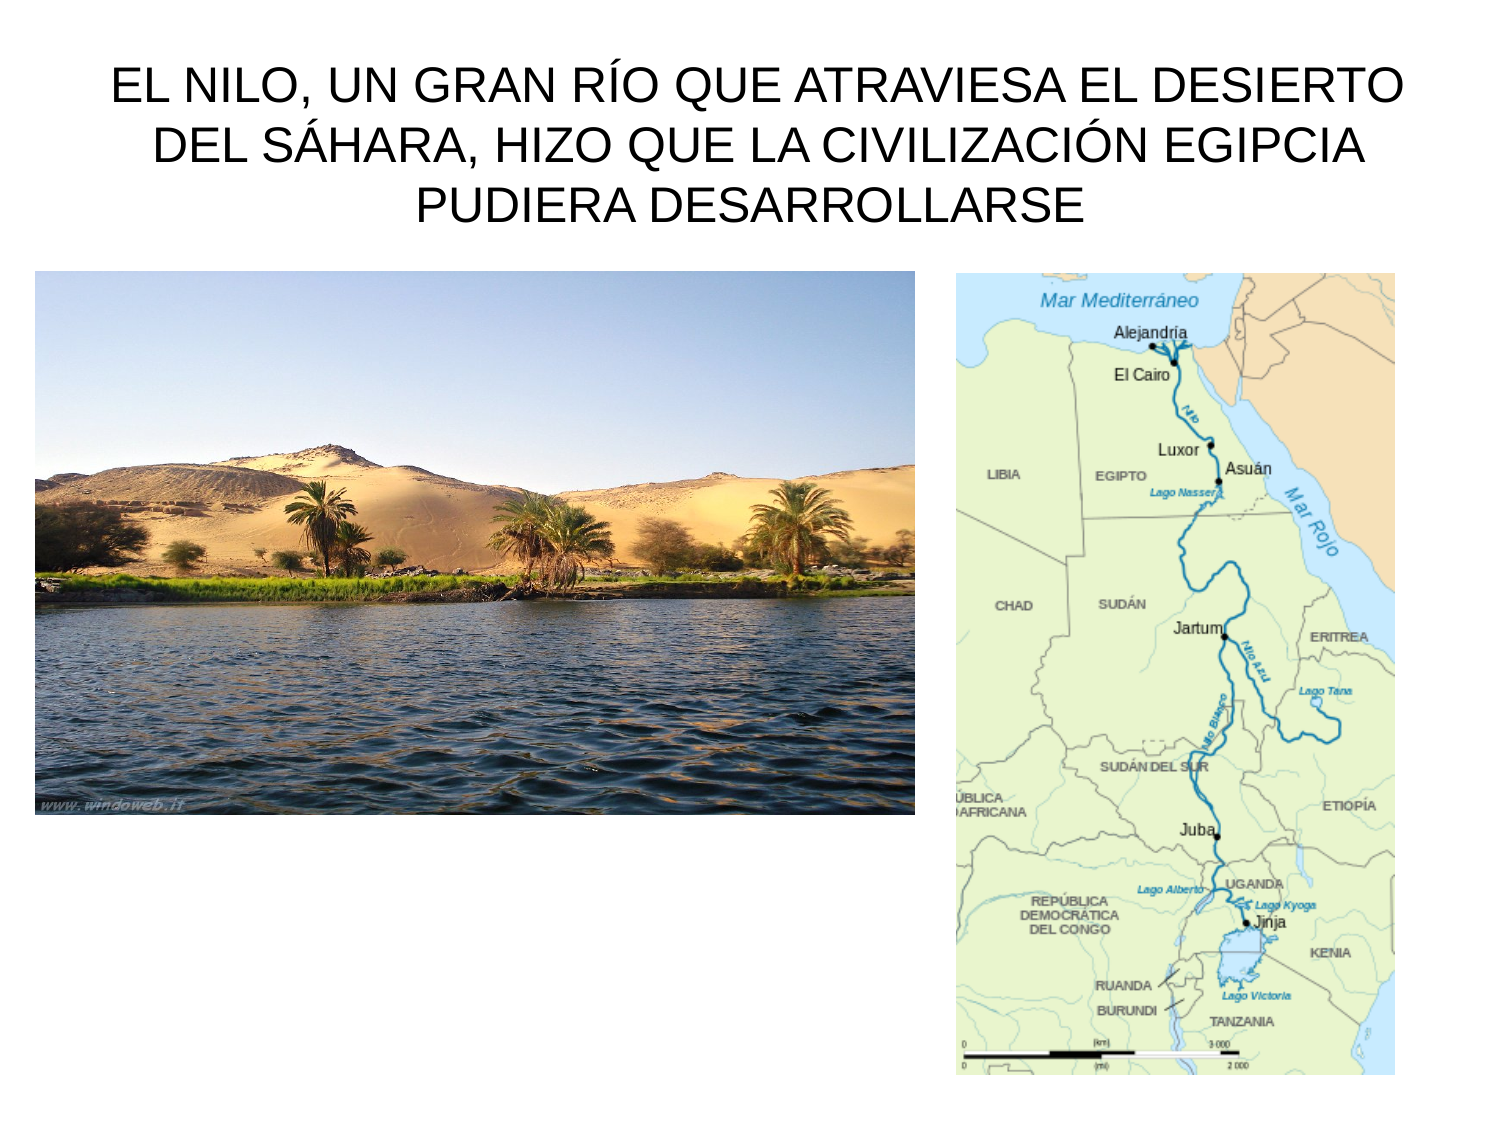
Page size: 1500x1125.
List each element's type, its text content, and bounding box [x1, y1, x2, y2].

picture [956, 273, 1395, 1075]
picture [35, 271, 915, 815]
title EL NILO, UN GRAN RÍO QUE ATRAVIESA EL DESIERTO DEL SÁHARA, HIZO QUE LA CIVILIZACIÓN EGIPCIA PUDIERA DESARROLLARSE [75, 45, 1441, 237]
